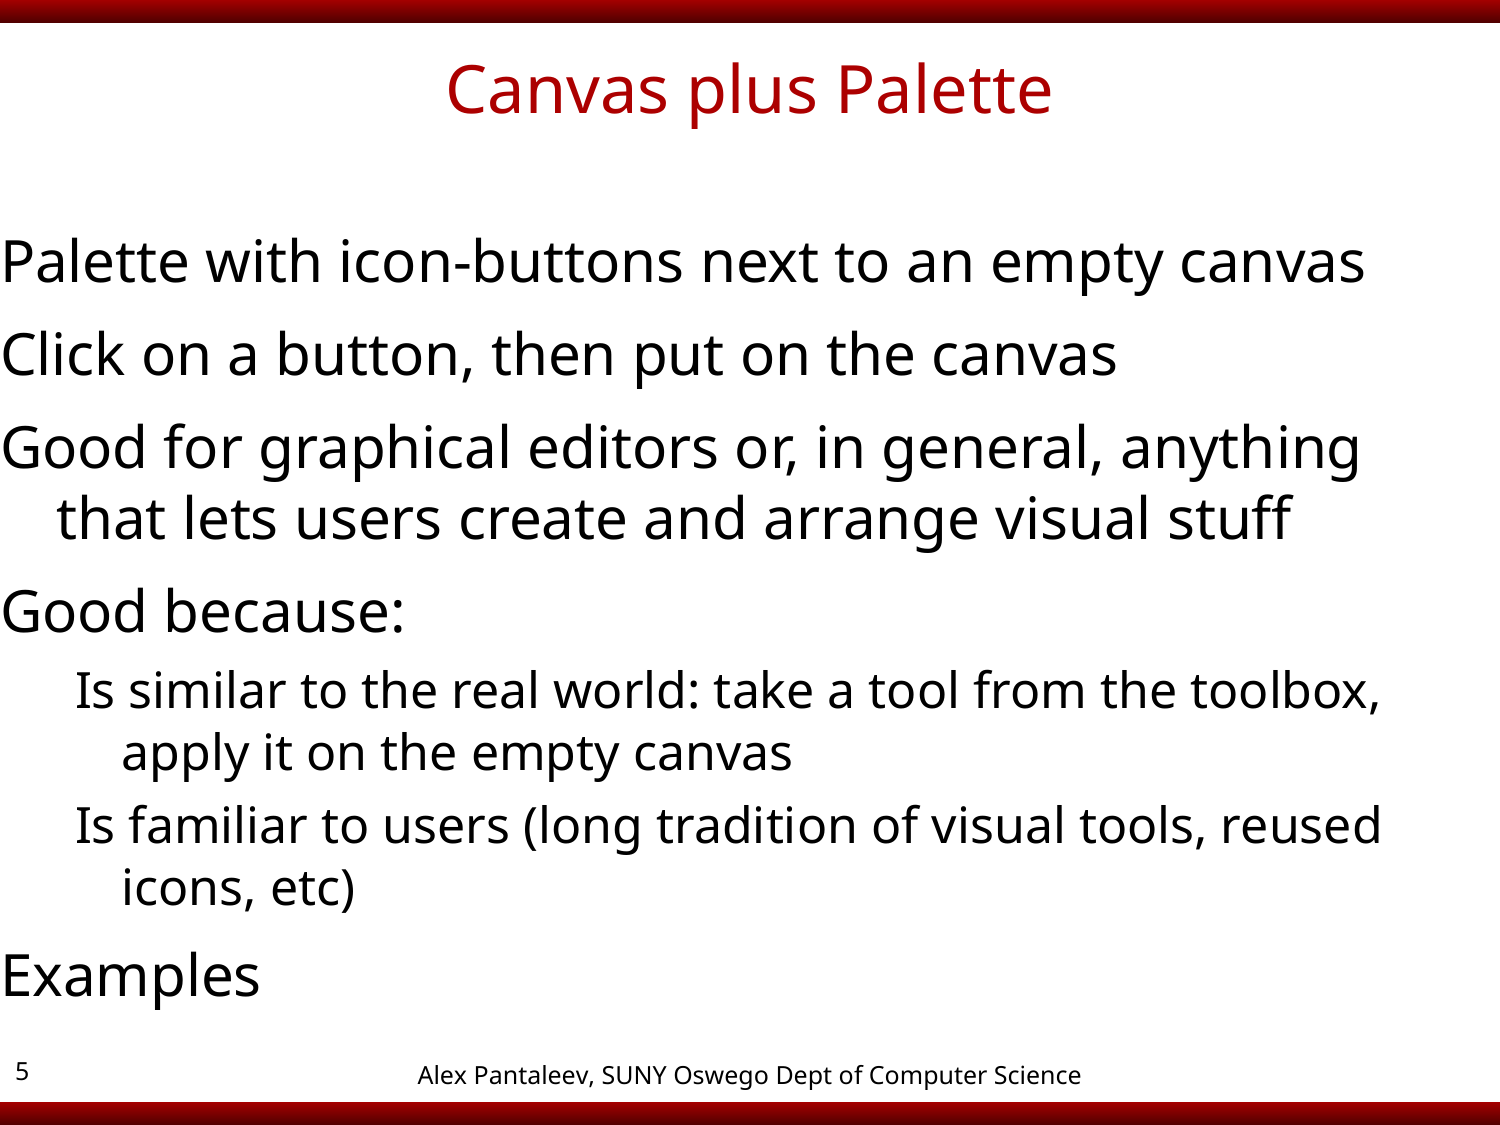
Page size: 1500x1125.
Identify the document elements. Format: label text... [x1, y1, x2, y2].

list Palette with icon-buttons next to an empty canvas Click on a button, then put on the canvas Good for graphical editors or, in general, anything that lets users create and arrange visual stuff Good because: Is similar to the real world: take a tool from the toolbox, apply it on the empty canvas Is familiar to users (long tradition of visual tools, reused icons, etc) Examples [0, 224, 1476, 1063]
title Canvas plus Palette [0, 24, 1500, 150]
